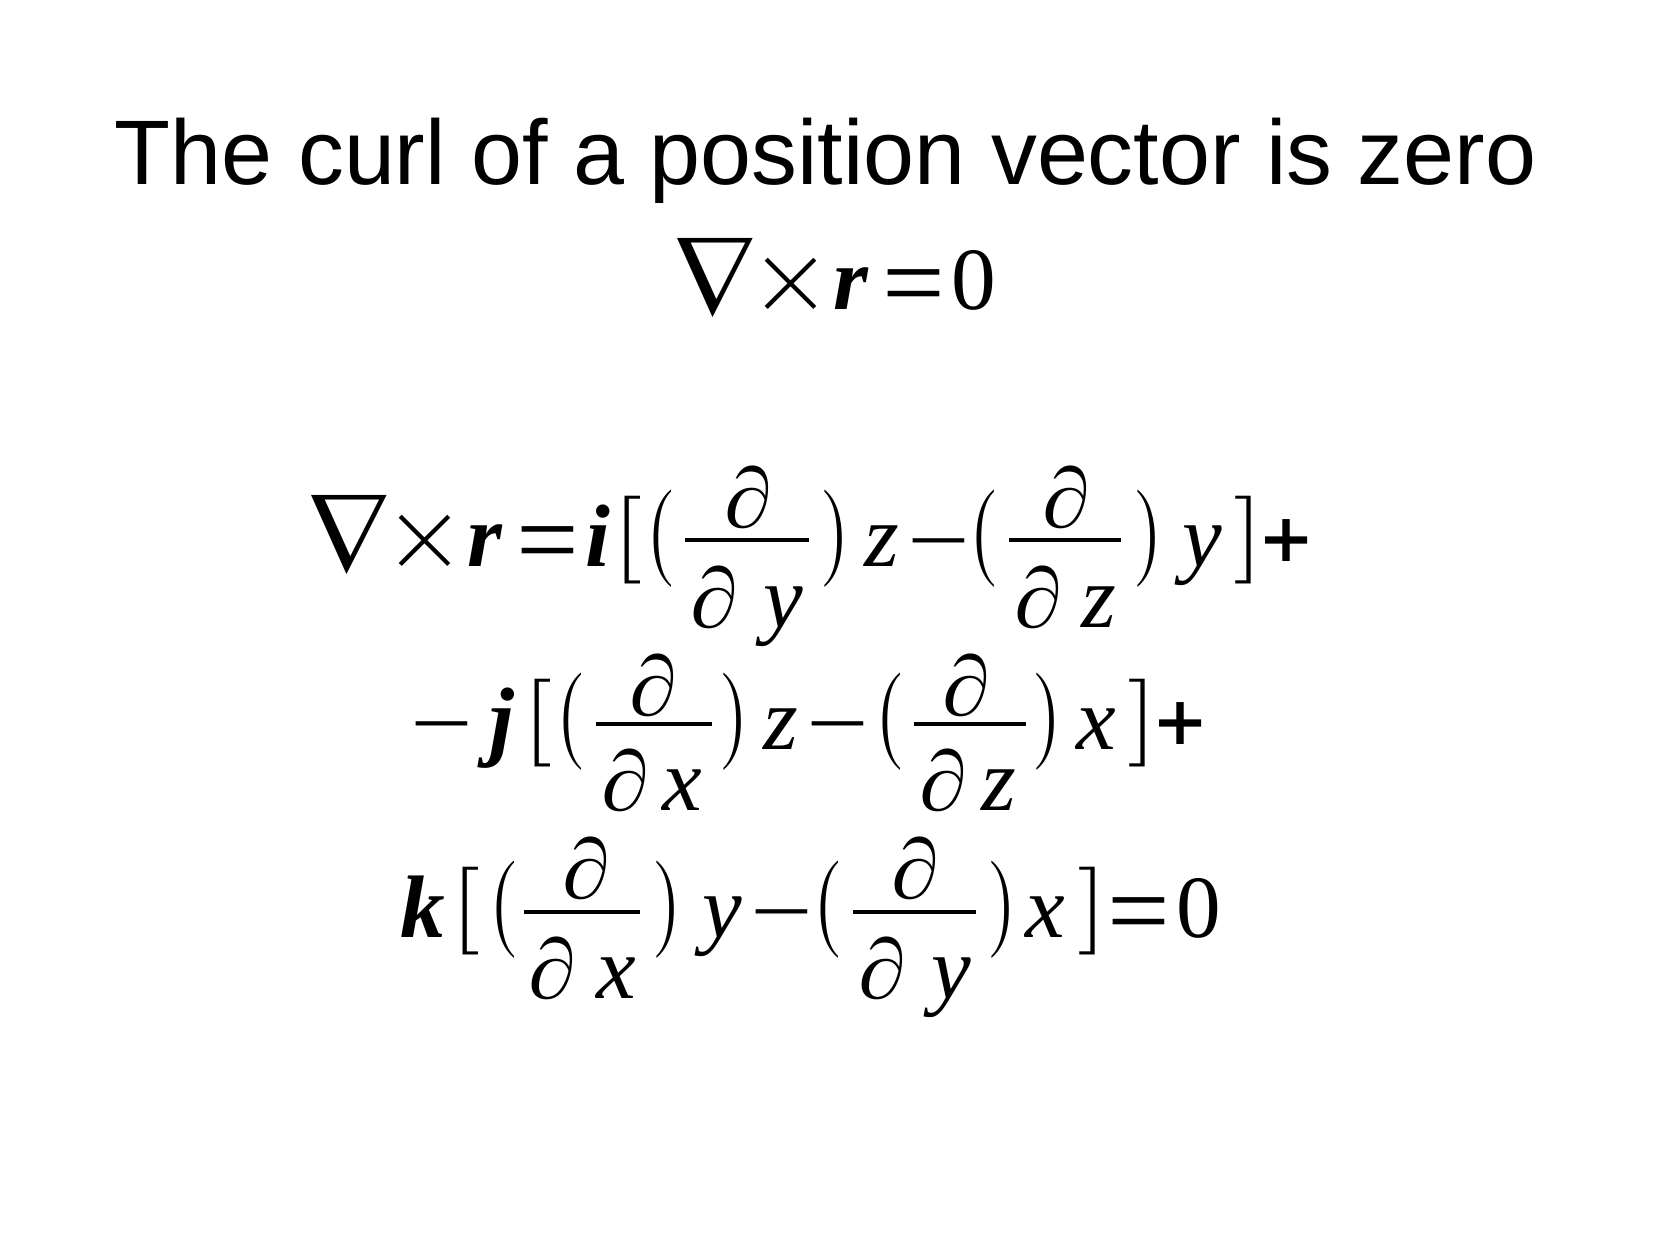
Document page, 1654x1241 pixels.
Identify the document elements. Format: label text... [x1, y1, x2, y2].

chart [649, 232, 1018, 331]
chart [283, 460, 1338, 1019]
title The curl of a position vector is zero [82, 49, 1571, 257]
